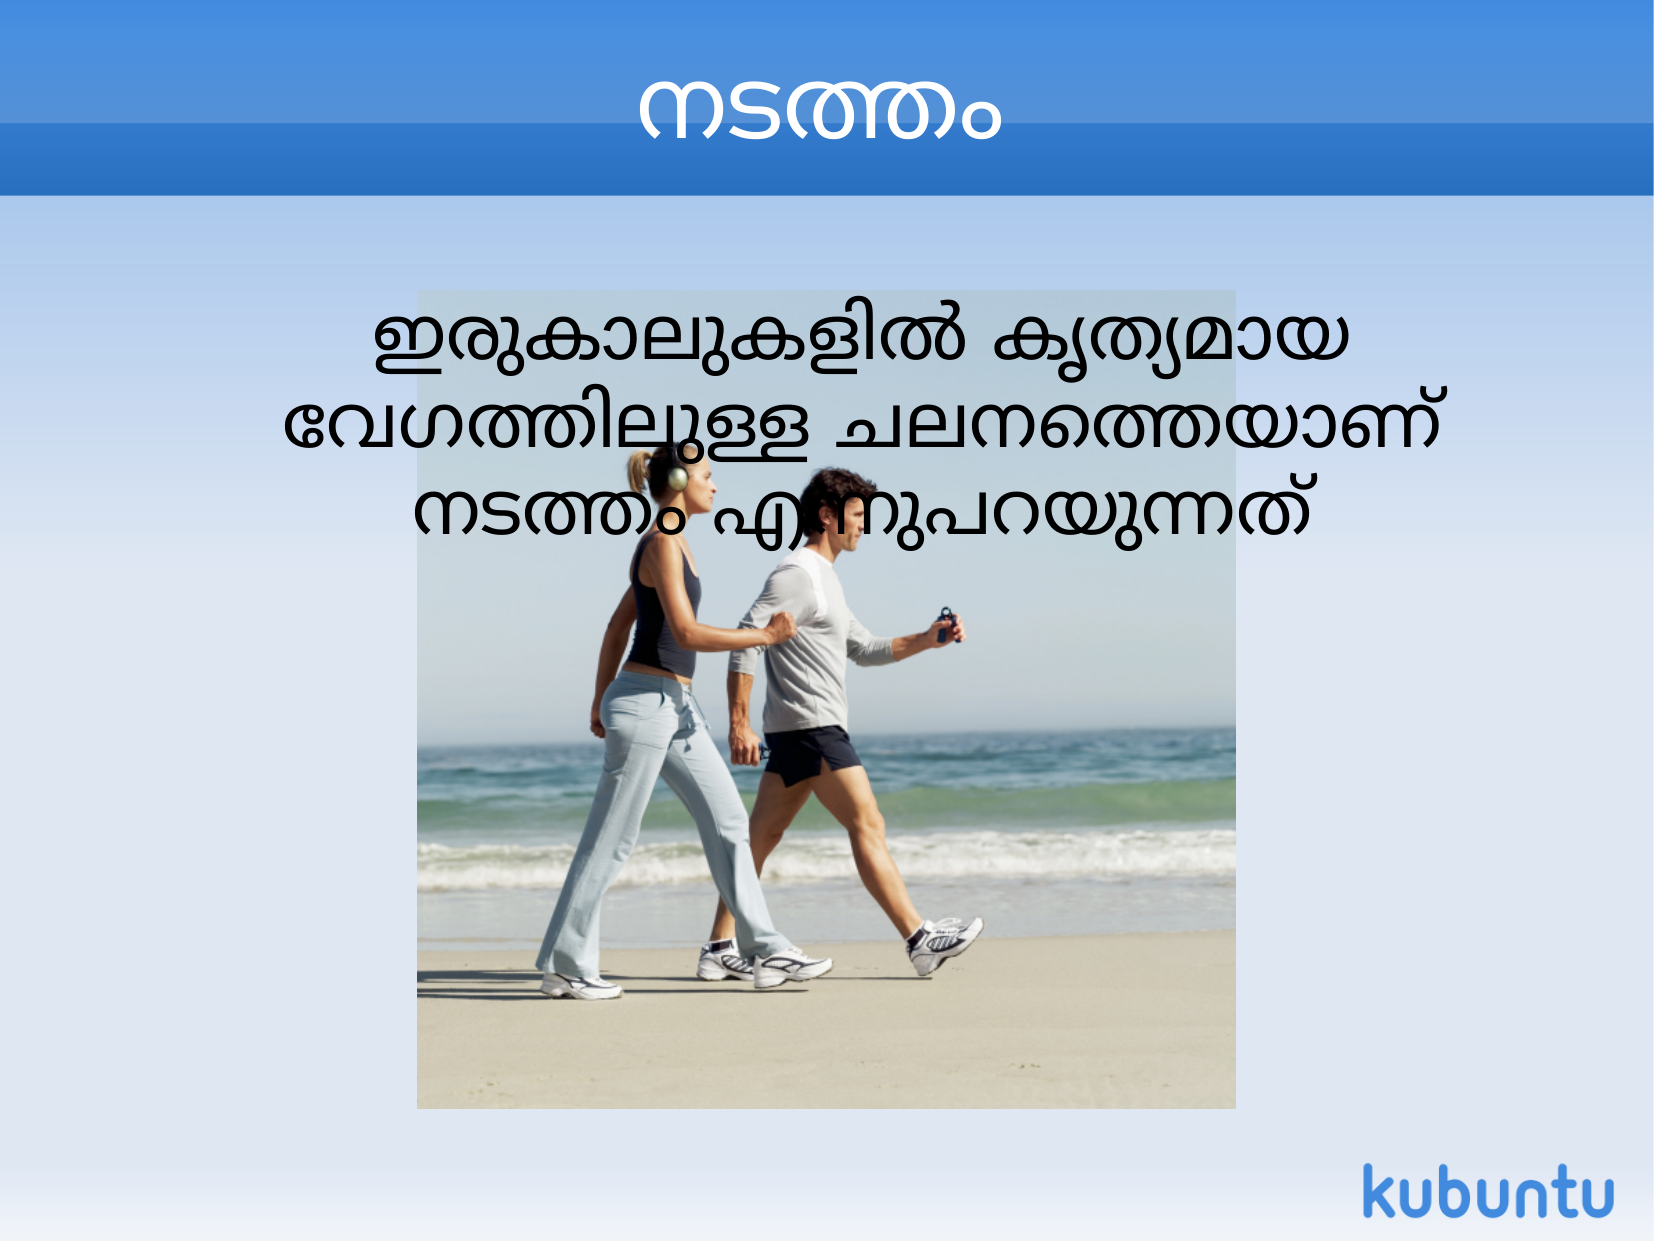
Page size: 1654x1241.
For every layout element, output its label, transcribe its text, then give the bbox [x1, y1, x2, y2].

list ഇരുകാലുകളില്‍ കൃത്യമായ വേഗത്തിലുള്ള ചലനത്തെയാണ് നടത്തം എന്നുപറയുന്നത് [845, 290, 1572, 1094]
picture [0, 0, 1654, 1241]
title നടത്തം [76, 0, 1565, 208]
